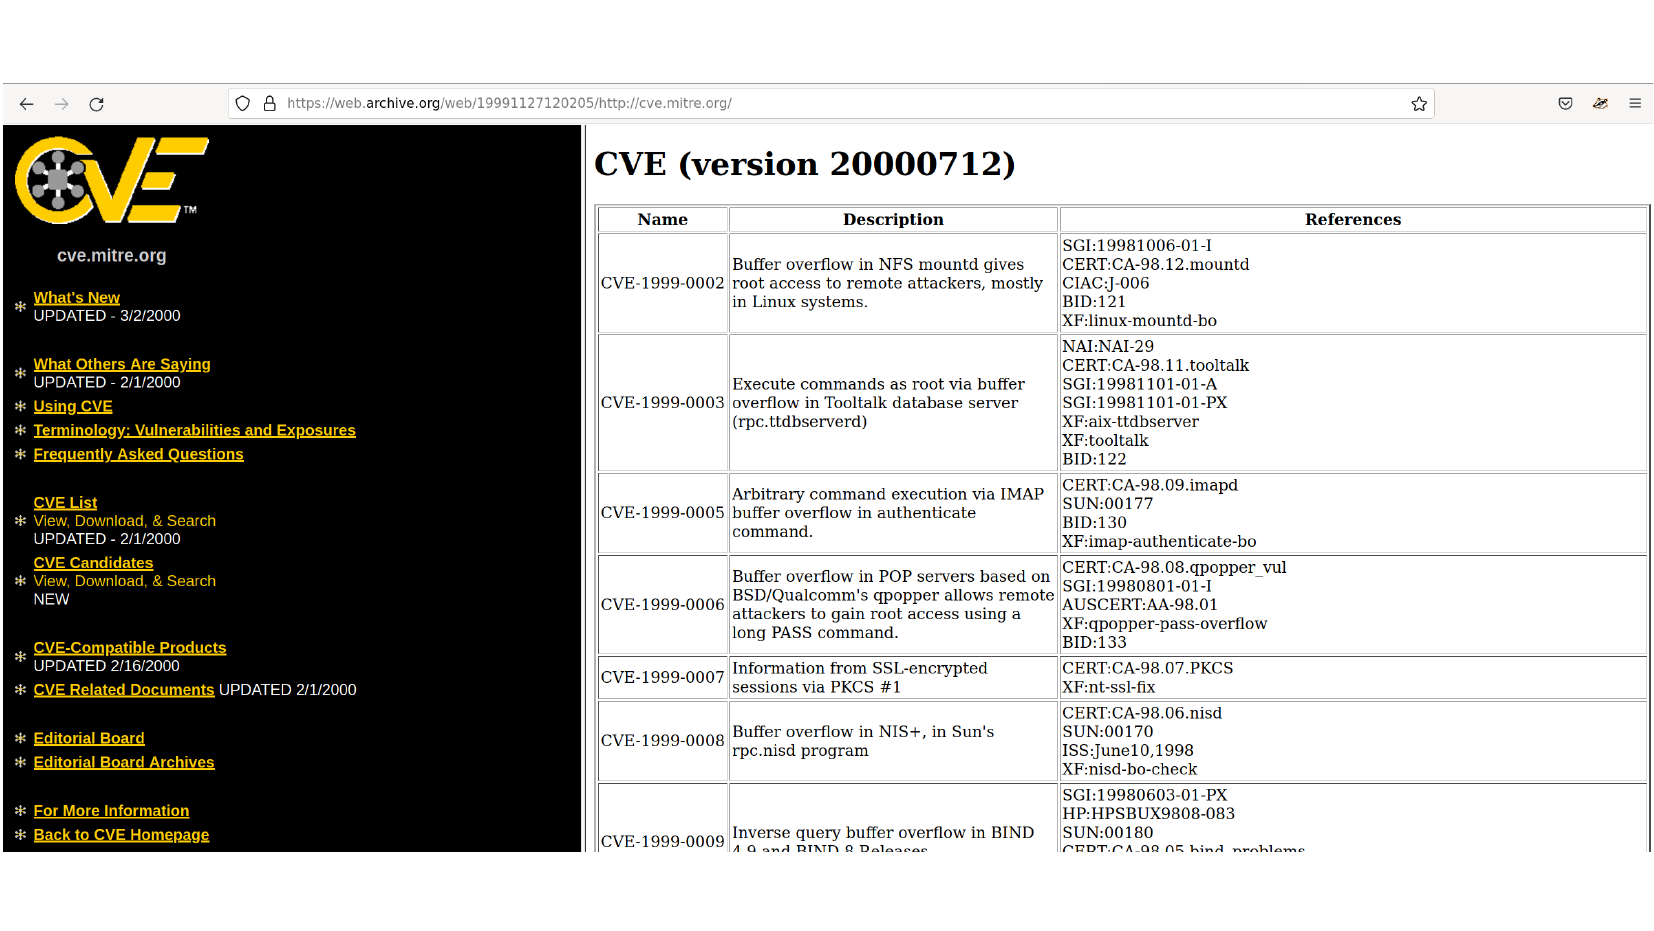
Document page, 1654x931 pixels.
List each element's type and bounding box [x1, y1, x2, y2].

picture [3, 83, 1654, 852]
